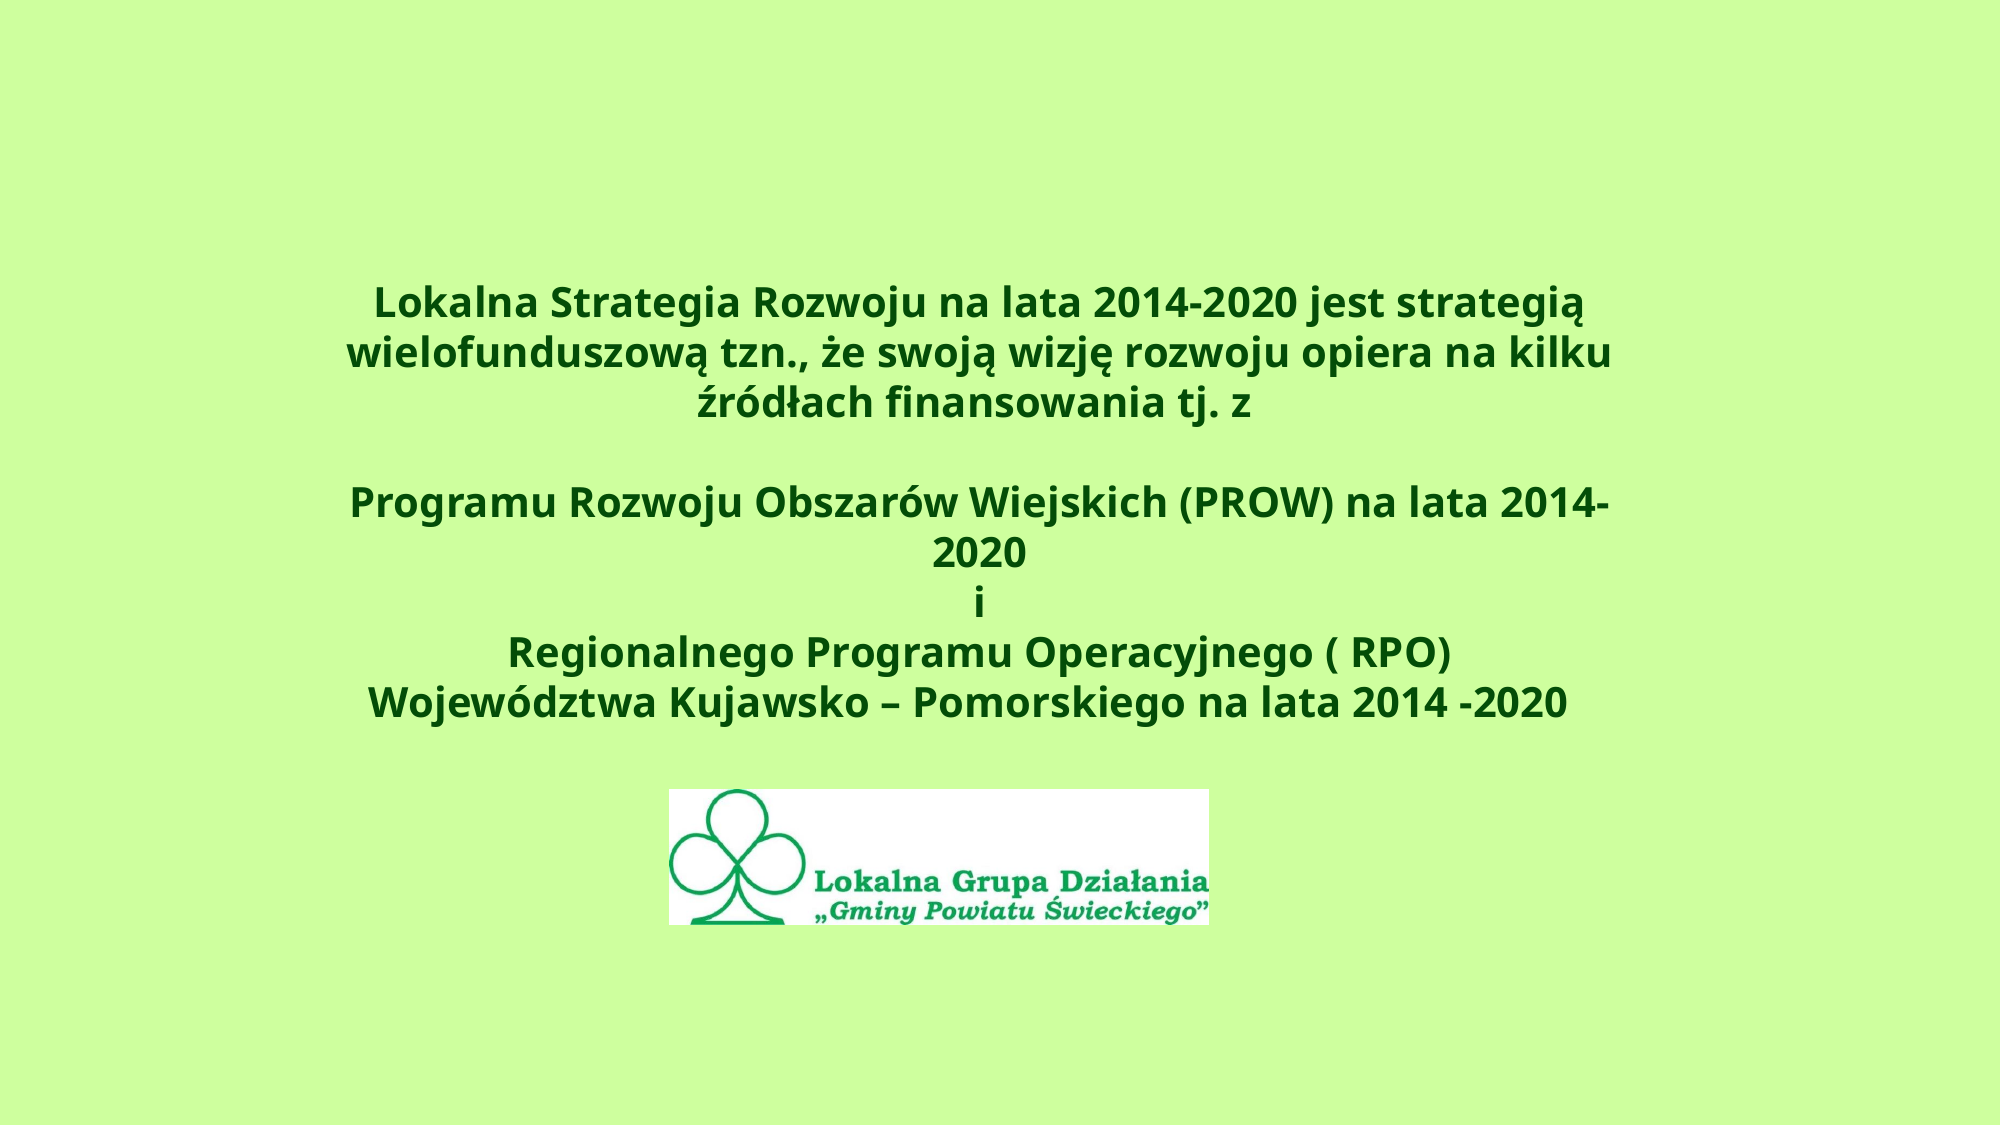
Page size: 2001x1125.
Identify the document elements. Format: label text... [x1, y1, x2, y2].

picture [669, 789, 1209, 925]
title Lokalna Strategia Rozwoju na lata 2014-2020 jest strategią wielofunduszową tzn., że swoją wizję rozwoju opiera na kilku źródłach finansowania tj. z Programu Rozwoju Obszarów Wiejskich (PROW) na lata 2014-2020 i Regionalnego Programu Operacyjnego ( RPO) Województwa Kujawsko – Pomorskiego na lata 2014 -2020 [291, 255, 1669, 746]
